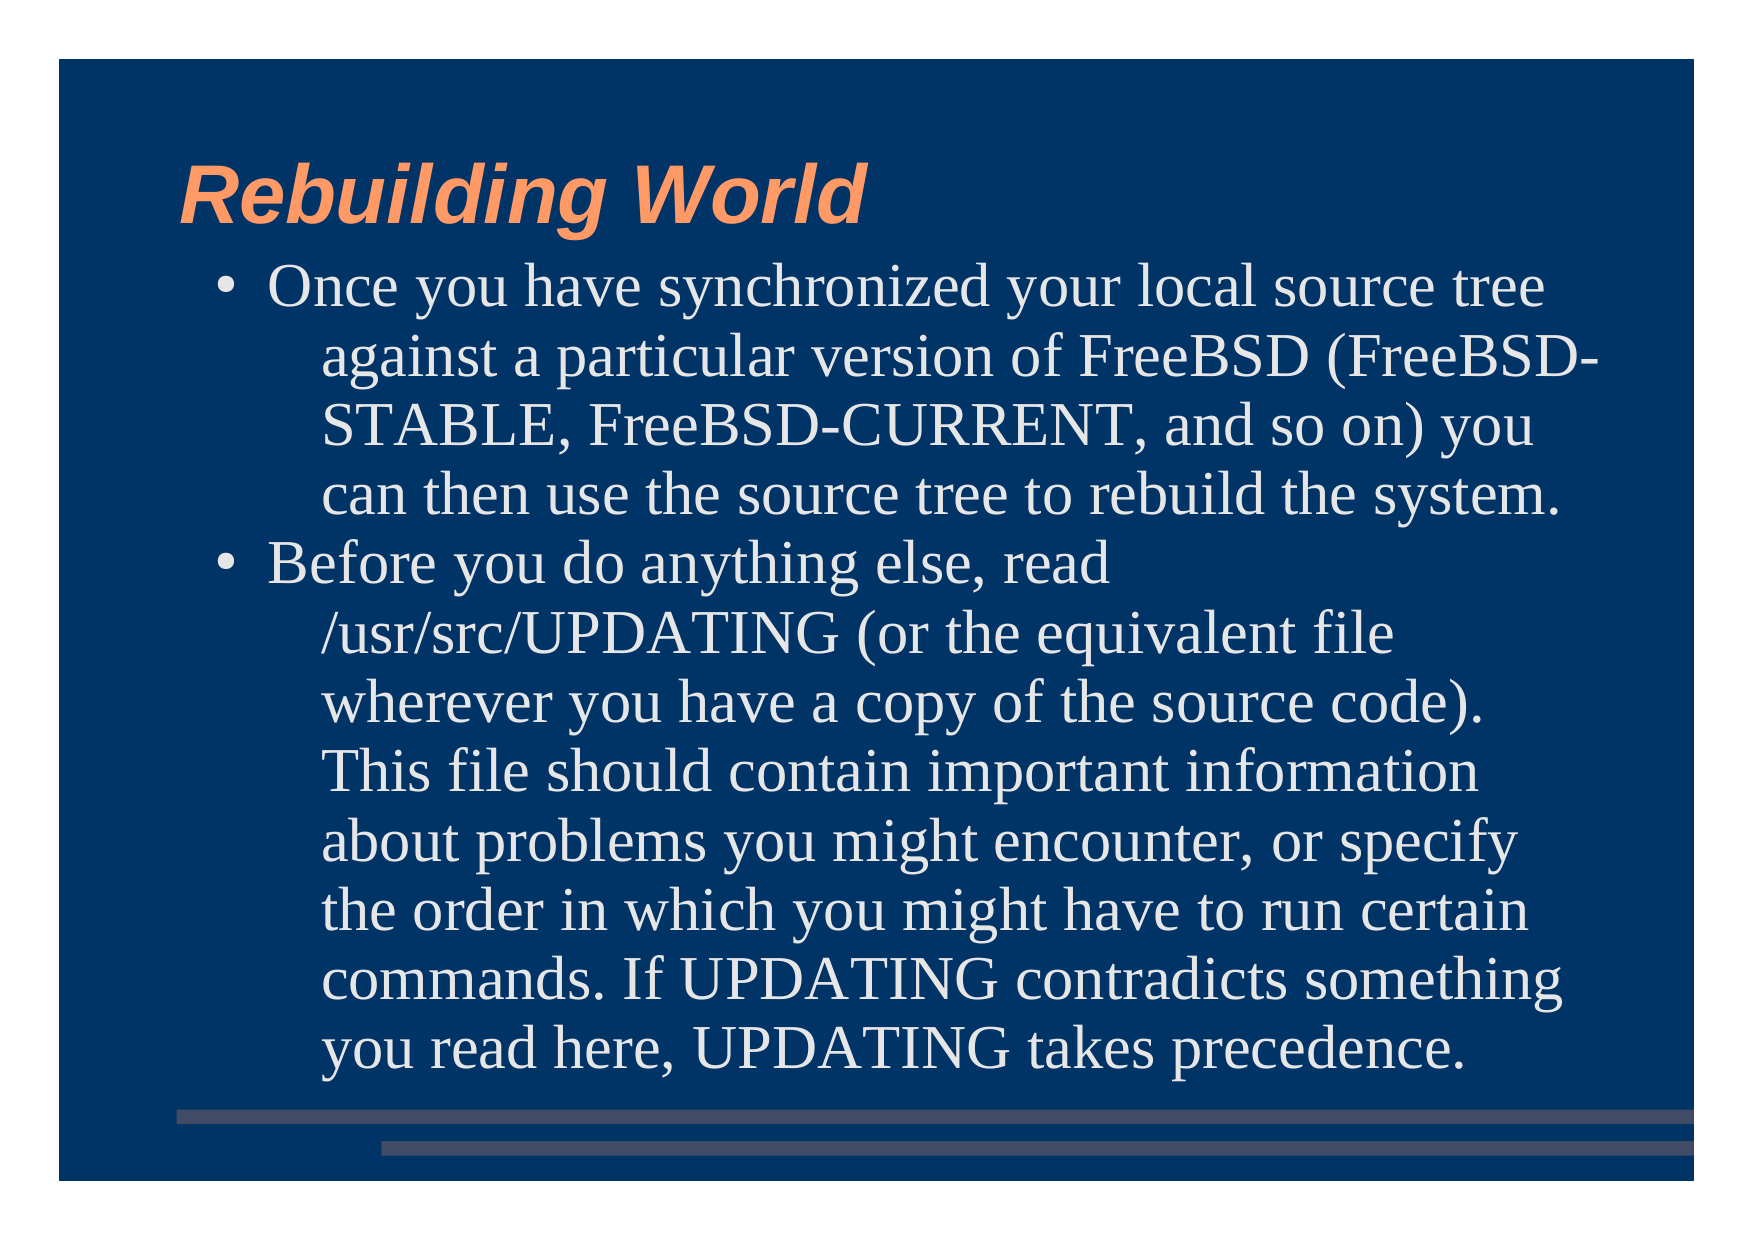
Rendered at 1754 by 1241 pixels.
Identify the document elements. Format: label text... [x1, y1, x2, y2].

title Rebuilding World [179, 100, 1576, 251]
list Once you have synchronized your local source tree against a particular version of FreeBSD (FreeBSD-STABLE, FreeBSD-CURRENT, and so on) you can then use the source tree to rebuild the system. Before you do anything else, read /usr/src/UPDATING (or the equivalent file wherever you have a copy of the source code). This file should contain important information about problems you might encounter, or specify the order in which you might have to run certain commands. If UPDATING contradicts something you read here, UPDATING takes precedence. [179, 251, 1603, 1158]
